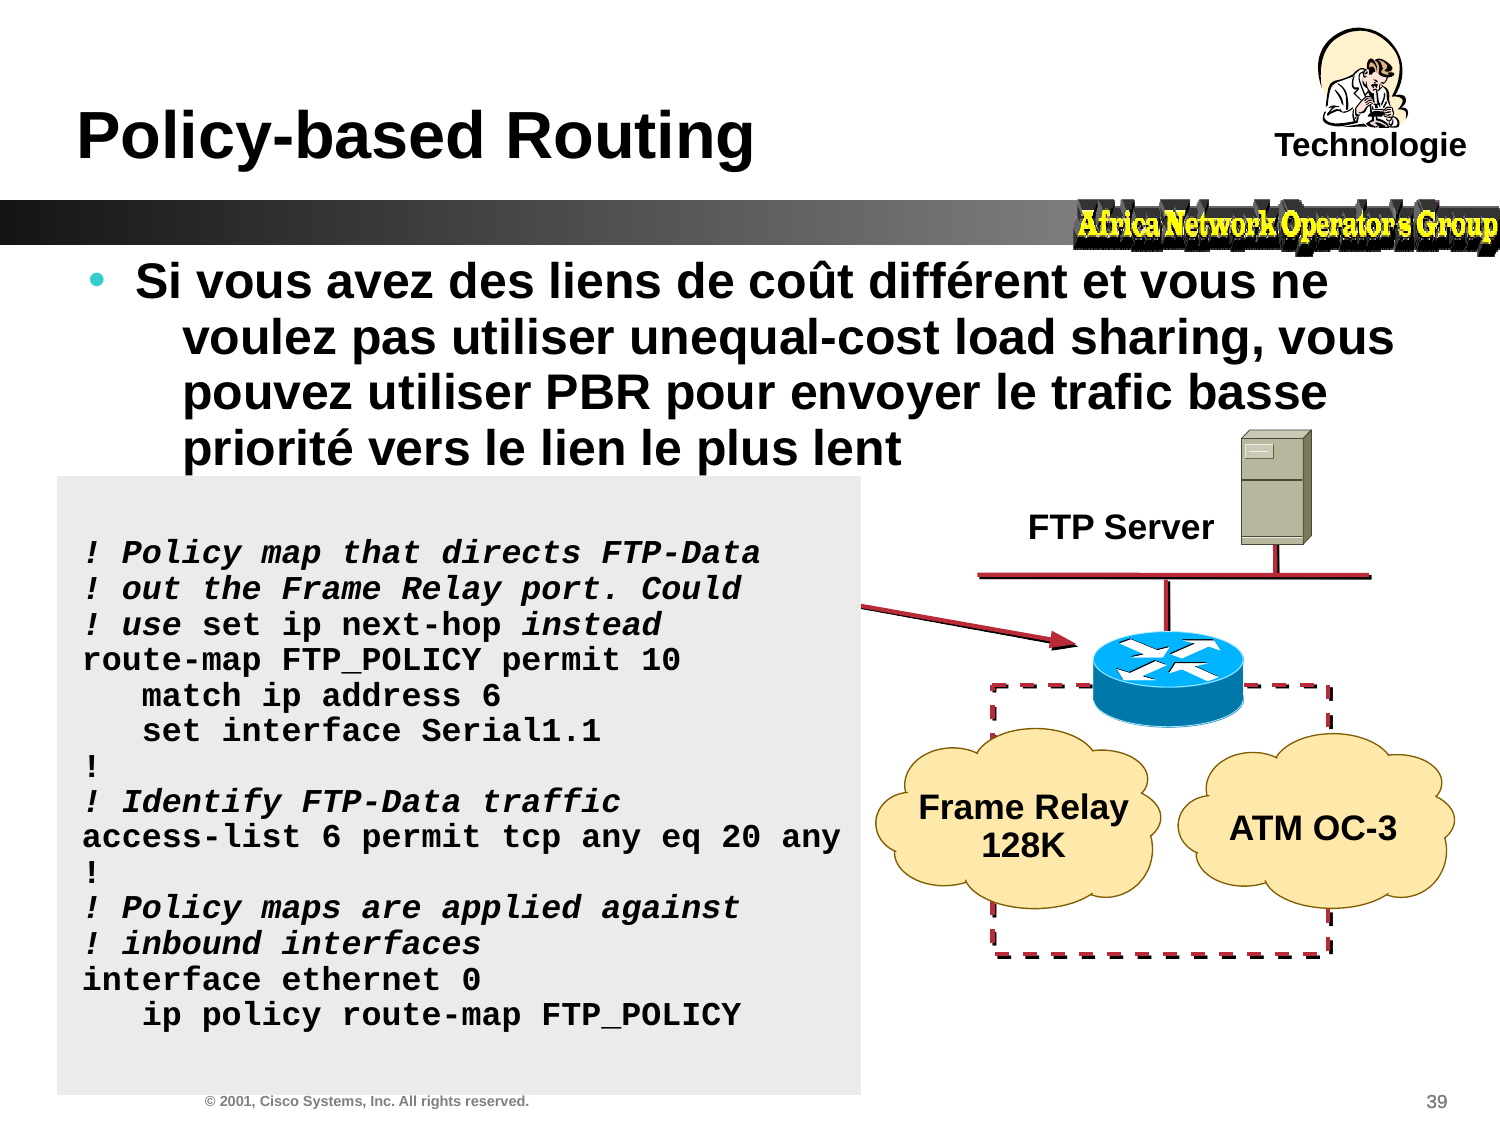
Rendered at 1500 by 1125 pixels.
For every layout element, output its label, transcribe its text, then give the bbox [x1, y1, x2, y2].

picture [1317, 26, 1409, 118]
list Si vous avez des liens de coût différent et vous ne voulez pas utiliser unequal-cost load sharing, vous pouvez utiliser PBR pour envoyer le trafic basse priorité vers le lien le plus lent [0, 222, 1318, 503]
picture [1173, 640, 1218, 657]
text_box ATM OC-3 [1217, 798, 1410, 855]
title Policy-based Routing [62, 41, 1313, 180]
text_box ! Policy map that directs FTP-Data ! out the Frame Relay port. Could ! use set ip next-hop instead route-map FTP_POLICY permit 10 match ip address 6 set interface Serial1.1 ! ! Identify FTP-Data traffic access-list 6 permit tcp any eq 20 any ! ! Policy maps are applied against ! inbound interfaces interface ethernet 0 ip policy route-map FTP_POLICY [69, 494, 858, 1071]
text_box Frame Relay 128K [906, 777, 1142, 872]
picture [1070, 180, 1500, 275]
picture [1170, 663, 1215, 680]
picture [1122, 640, 1168, 657]
picture [1240, 429, 1313, 545]
text_box Technologie [1262, 118, 1480, 171]
picture [1176, 732, 1457, 910]
text_box [57, 476, 861, 1095]
picture [874, 701, 1244, 911]
text_box FTP Server [1016, 503, 1227, 554]
picture [1119, 662, 1164, 682]
picture [1093, 631, 1166, 657]
picture [1171, 631, 1244, 664]
